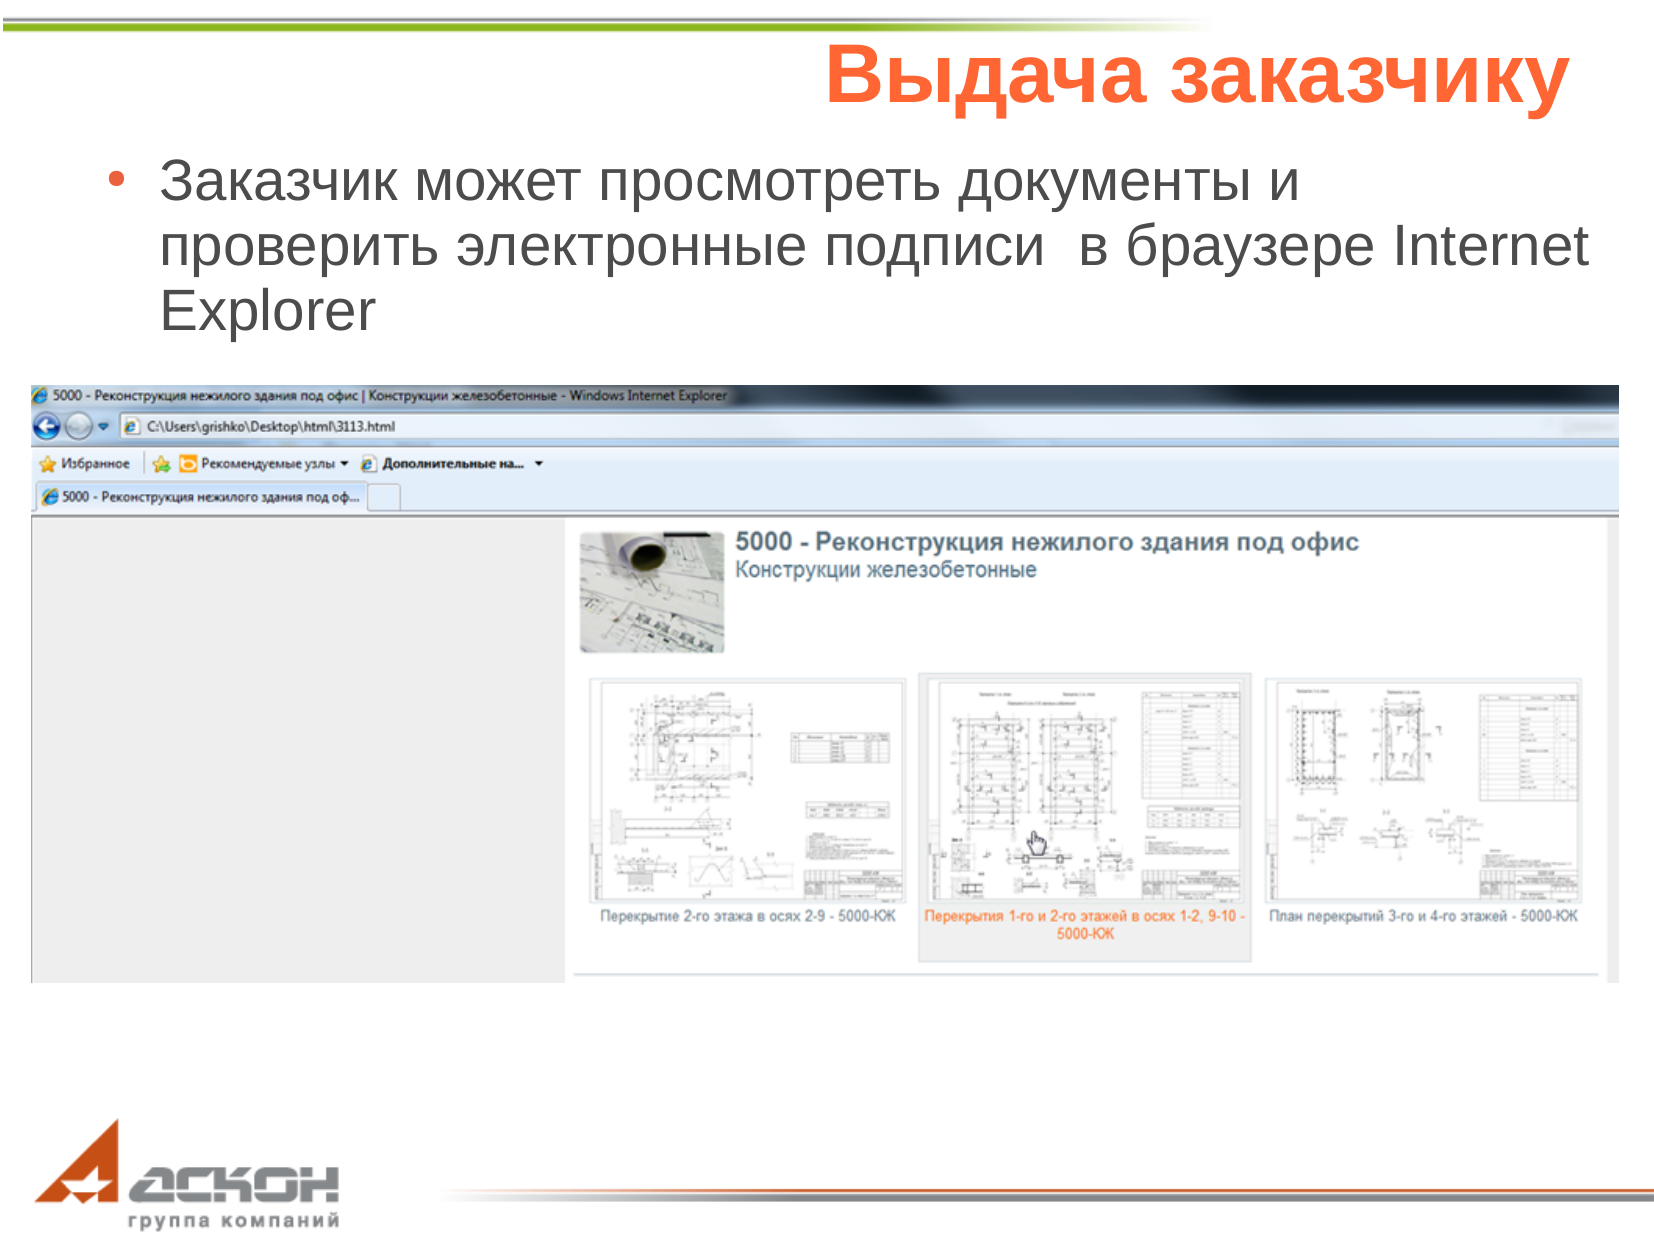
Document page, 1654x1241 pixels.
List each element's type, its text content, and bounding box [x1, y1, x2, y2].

picture [3, 0, 1654, 1241]
title Выдача заказчику [82, 0, 1572, 148]
list Заказчик может просмотреть документы и проверить электронные подписи в браузере Internet Explorer [88, 147, 1595, 384]
